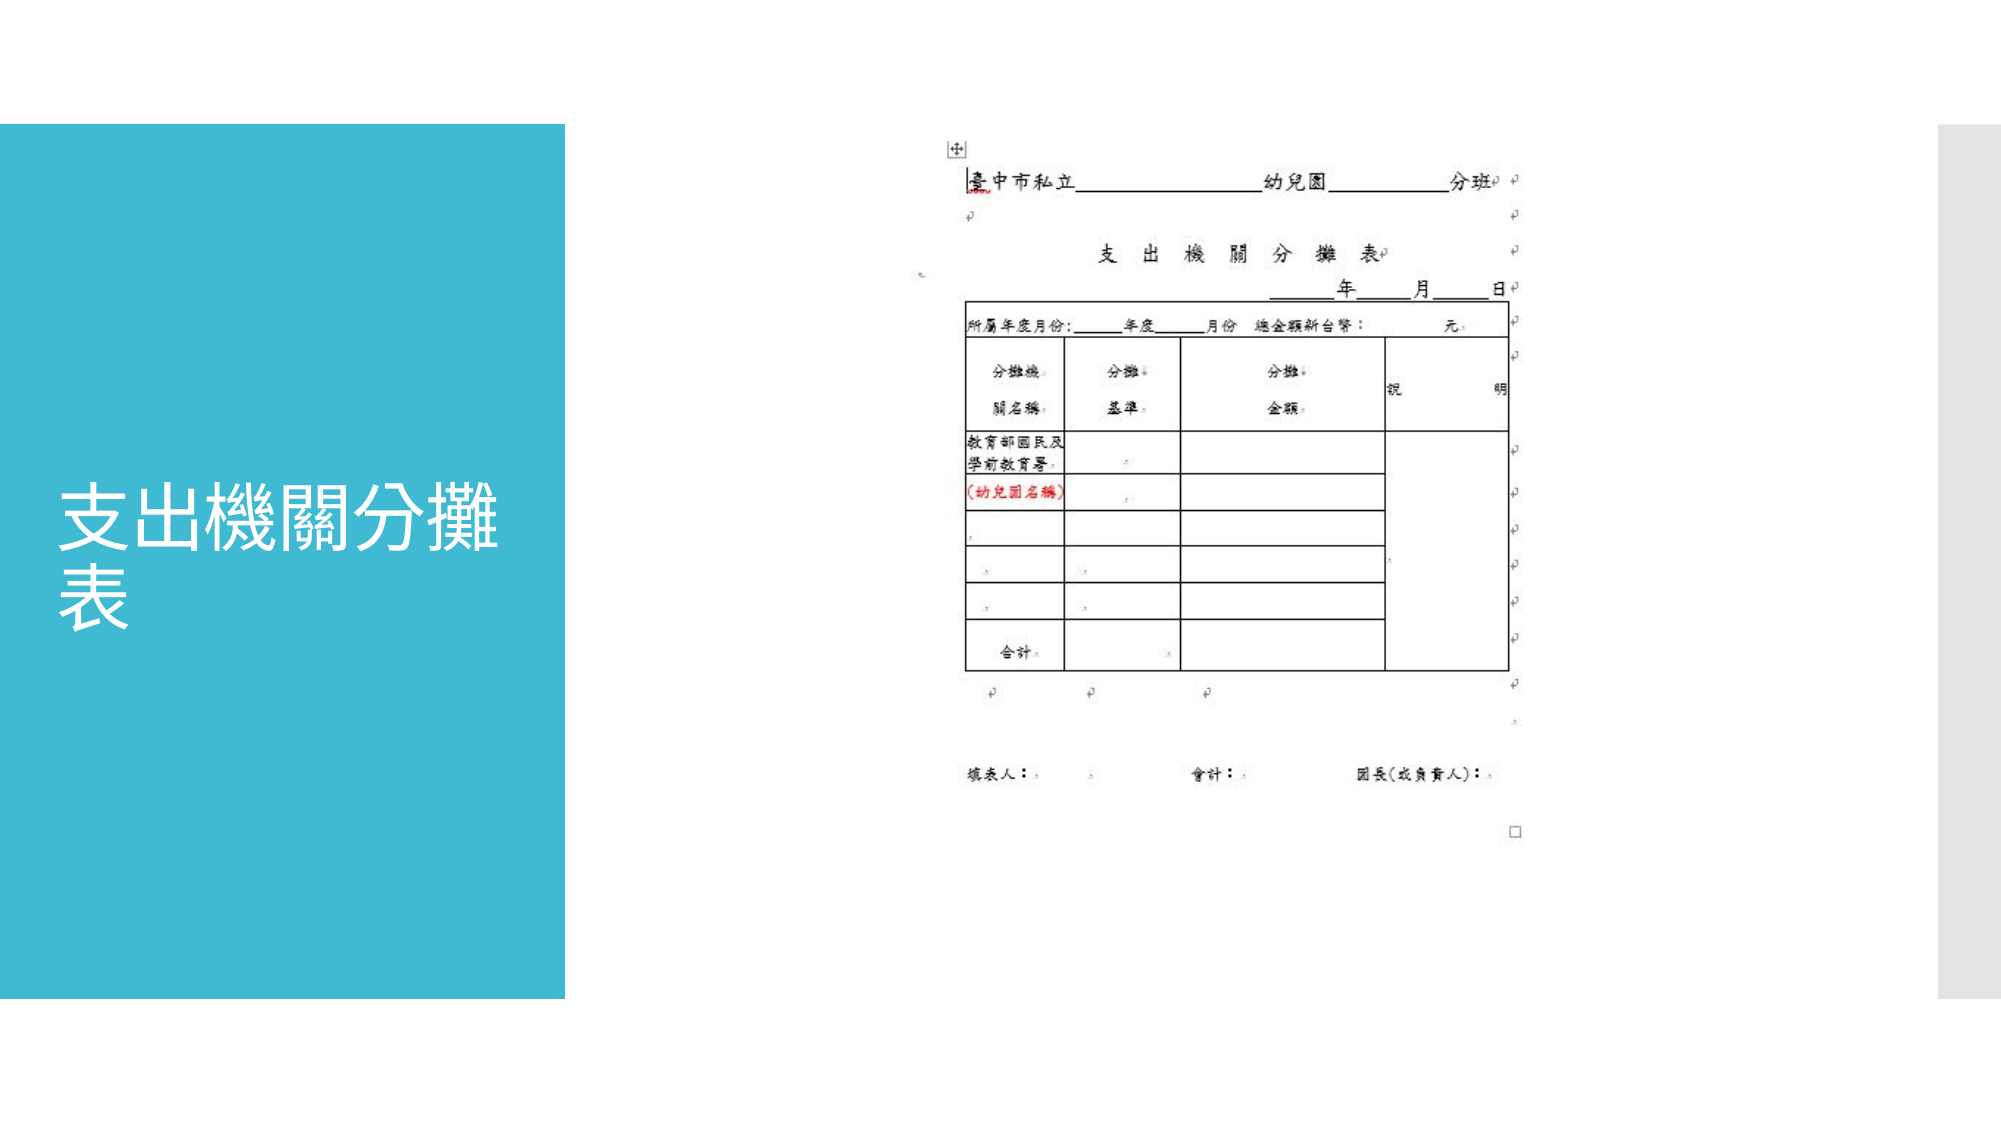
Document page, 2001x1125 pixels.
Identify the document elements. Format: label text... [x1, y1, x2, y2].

title 支出機關分攤表 [41, 184, 526, 940]
picture [899, 141, 1570, 982]
